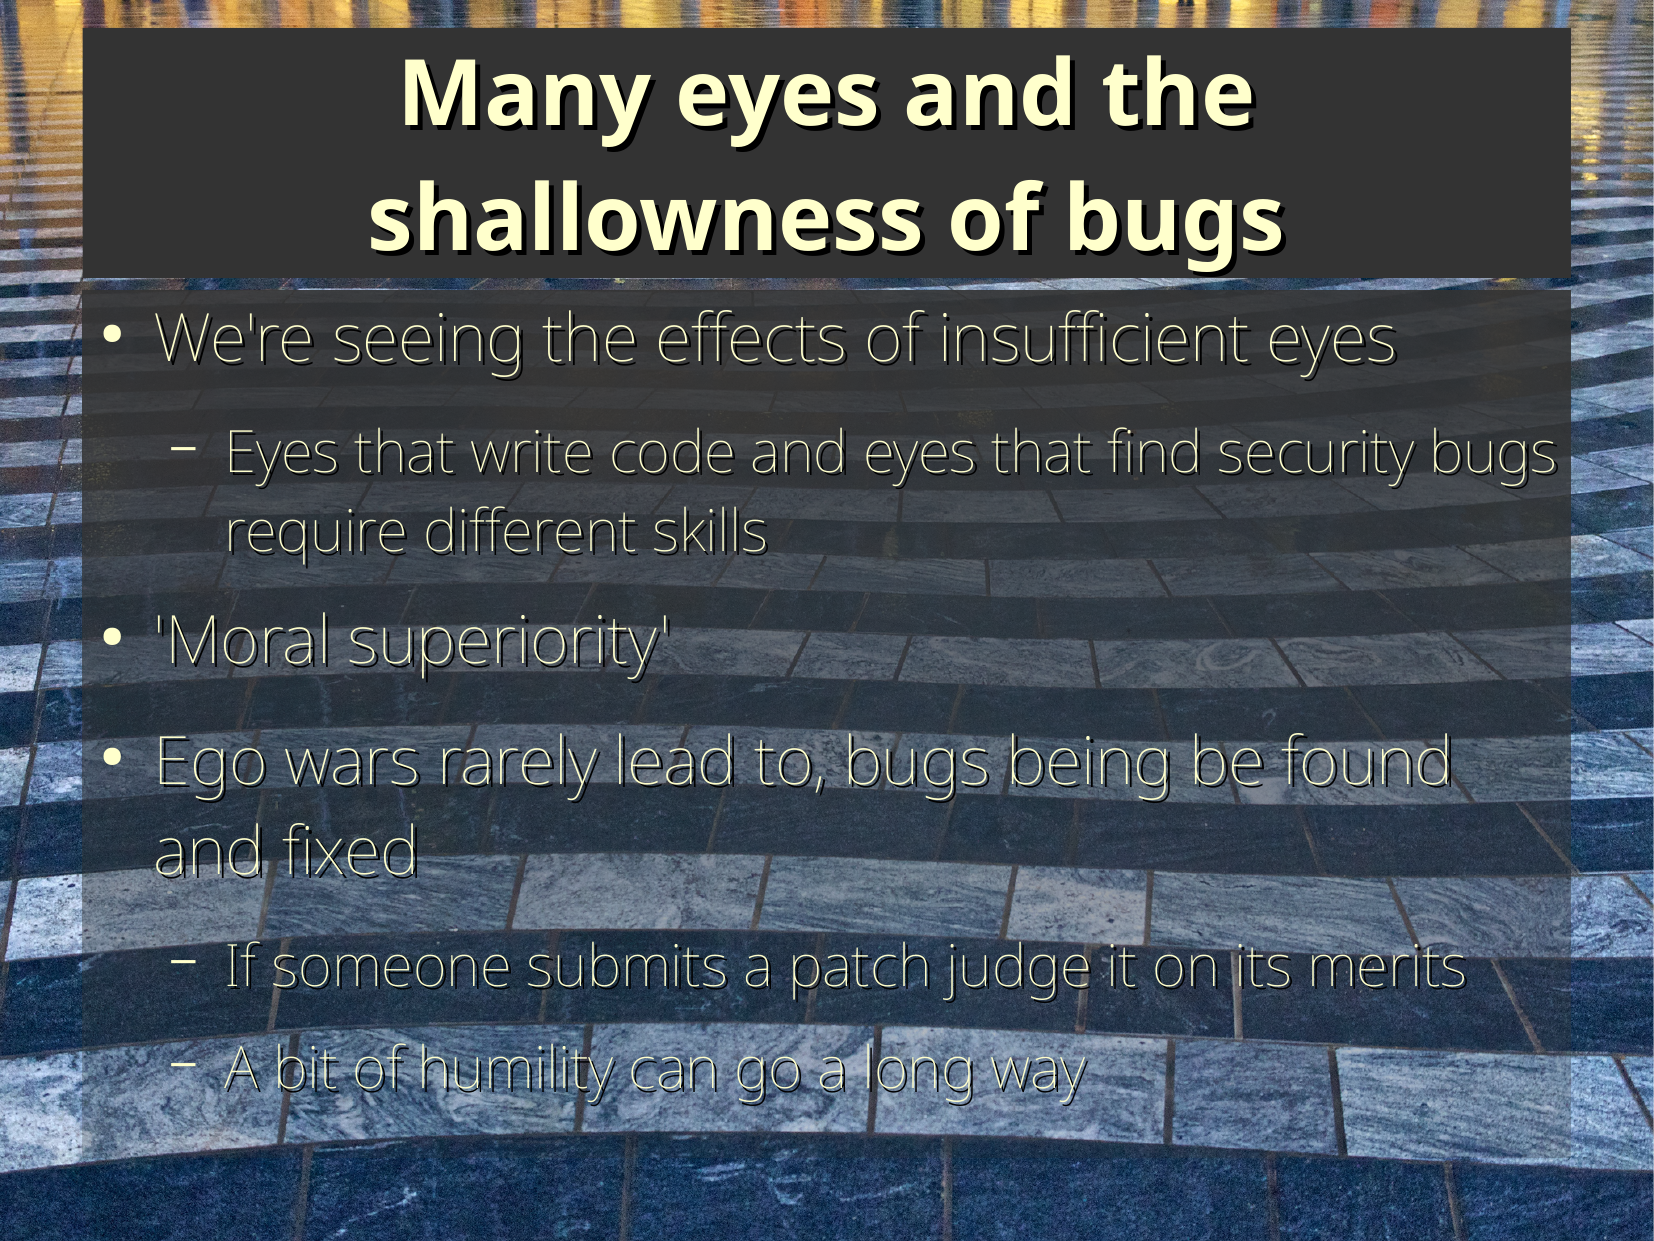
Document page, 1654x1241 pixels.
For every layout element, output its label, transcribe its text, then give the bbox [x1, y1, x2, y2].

title Many eyes and the shallowness of bugs [82, 49, 1571, 257]
list We're seeing the effects of insufficient eyes Eyes that write code and eyes that find security bugs require different skills 'Moral superiority' Ego wars rarely lead to, bugs being be found and fixed If someone submits a patch judge it on its merits A bit of humility can go a long way [82, 290, 1571, 1158]
picture [0, 0, 1654, 1241]
